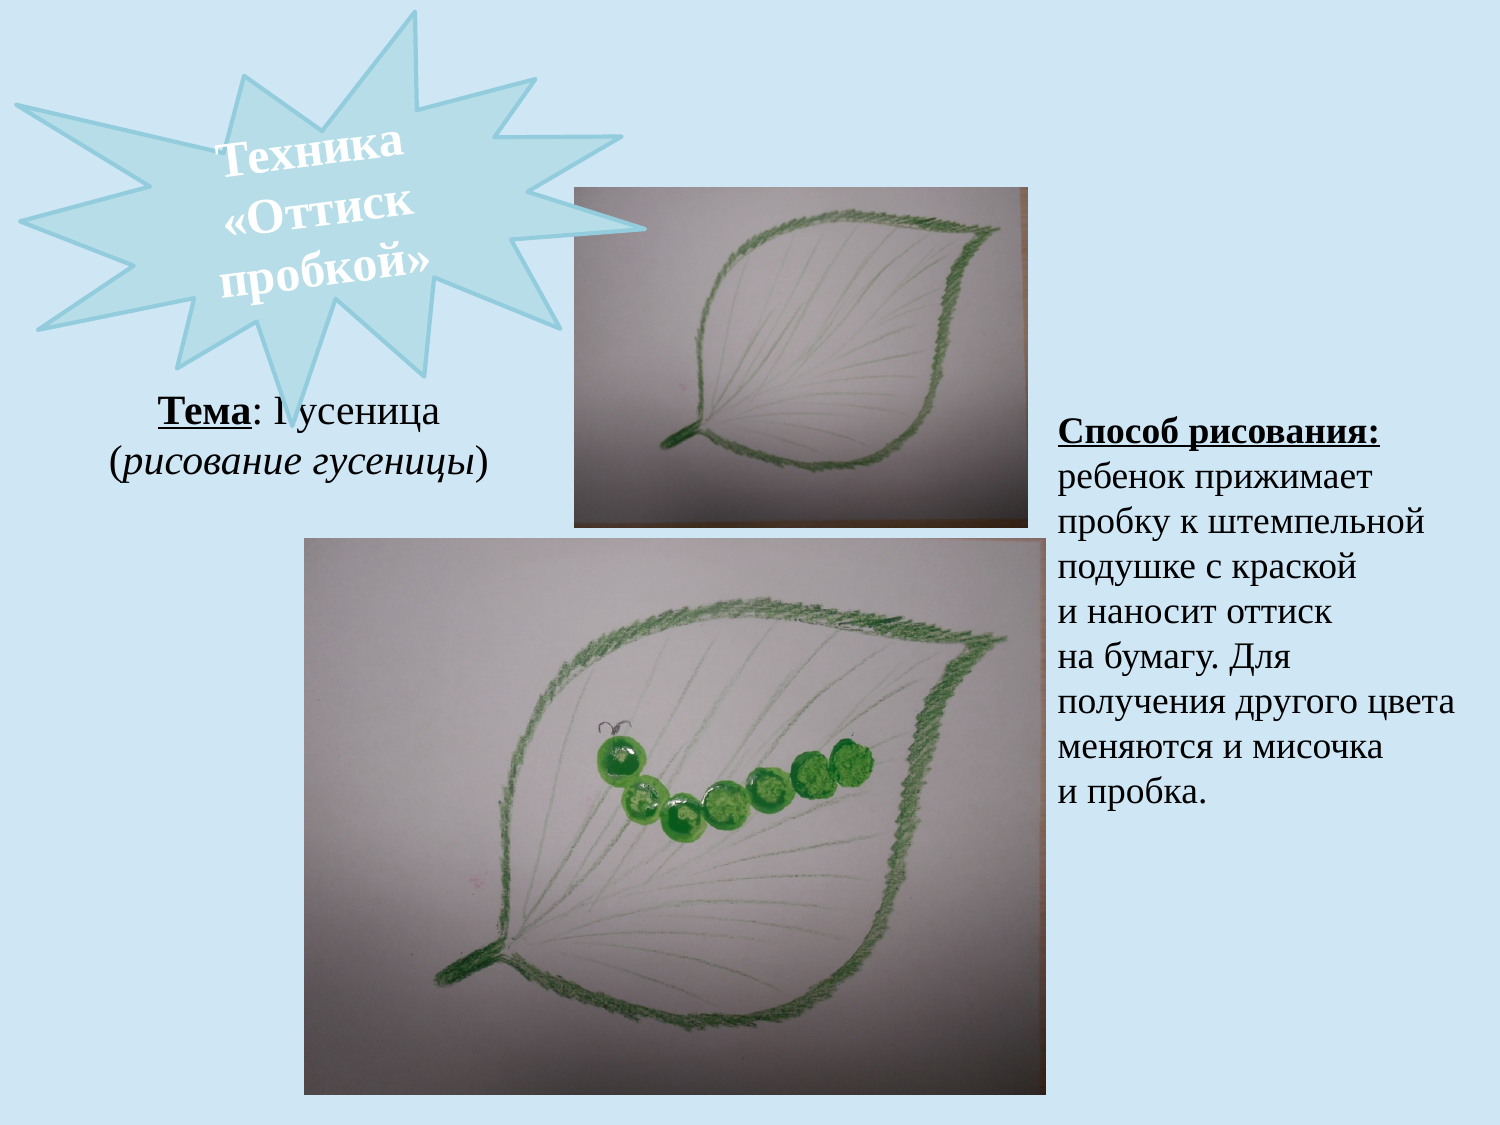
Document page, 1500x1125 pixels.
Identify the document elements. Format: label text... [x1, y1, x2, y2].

title Тема: Гусеница (рисование гусеницы) [23, 375, 575, 598]
text_box Техника «Оттиск пробкой» [16, 11, 646, 426]
text_box Способ рисования: ребенок прижимает пробку к штемпельной подушке с краской и наносит оттиск на бумагу. Для получения другого цвета меняются и мисочка и пробка. [1042, 398, 1477, 819]
picture [574, 187, 1028, 528]
picture [304, 538, 1046, 1095]
